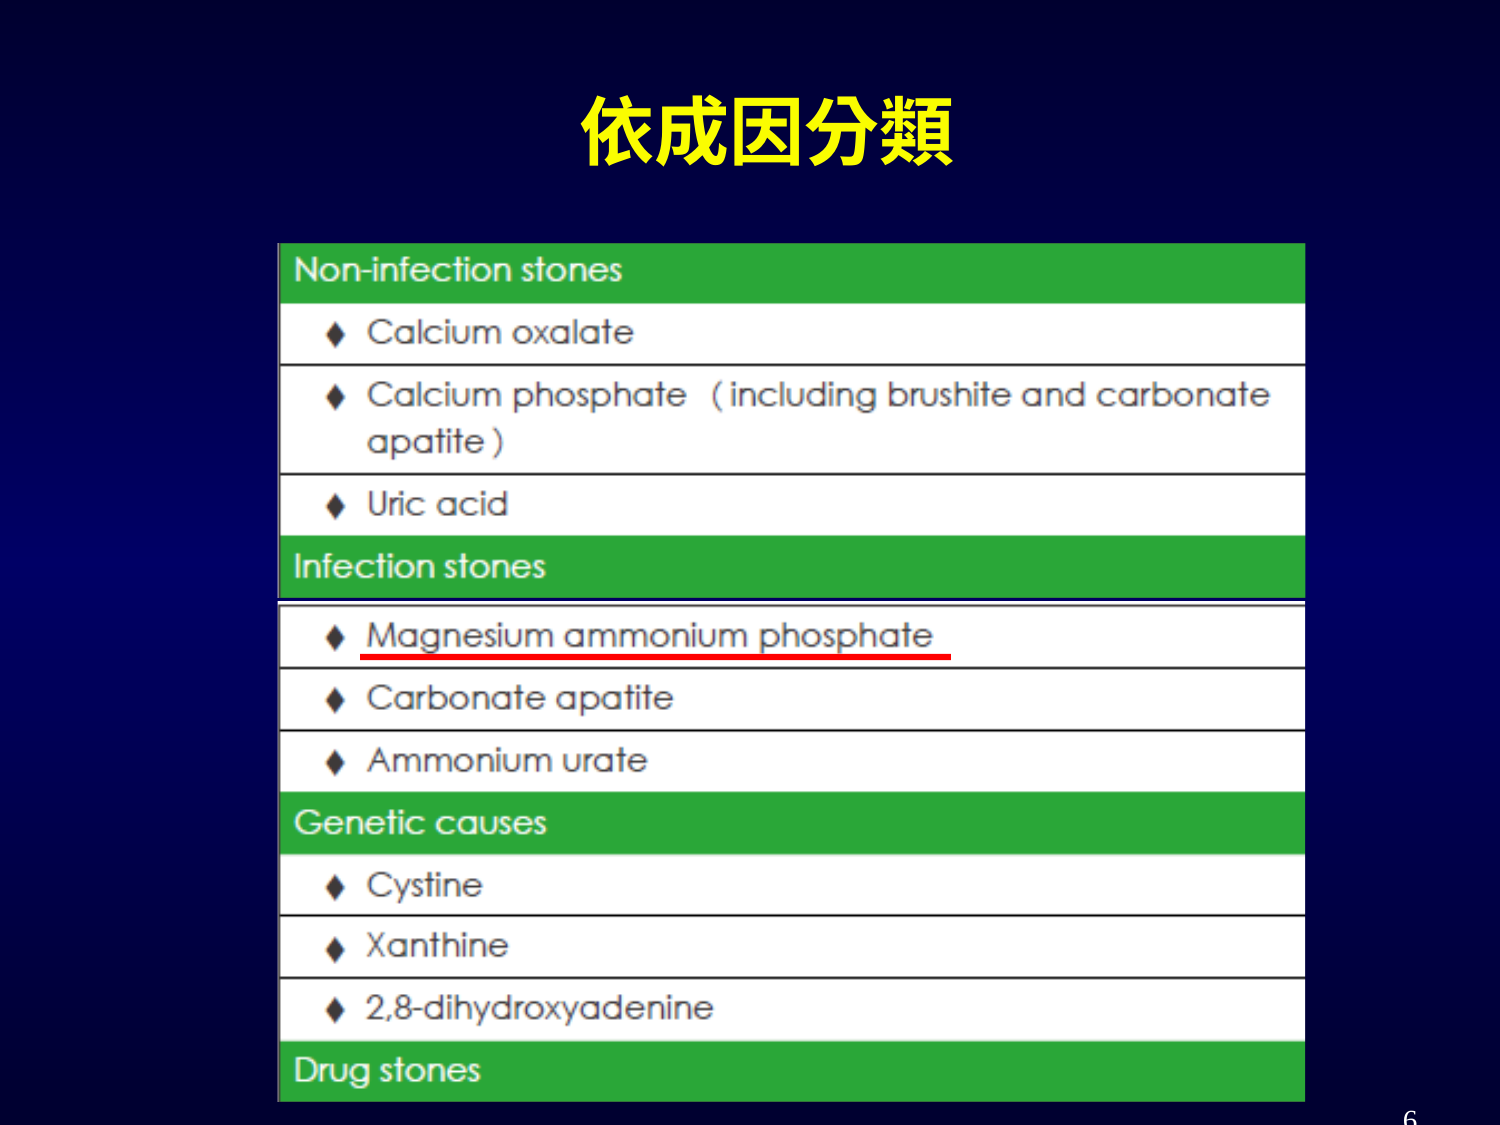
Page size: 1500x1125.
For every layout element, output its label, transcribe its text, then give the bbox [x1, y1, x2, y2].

text_box [1387, 1093, 1491, 1118]
picture [277, 243, 1306, 598]
title 依成因分類 [112, 62, 1388, 197]
picture [277, 601, 1306, 1102]
